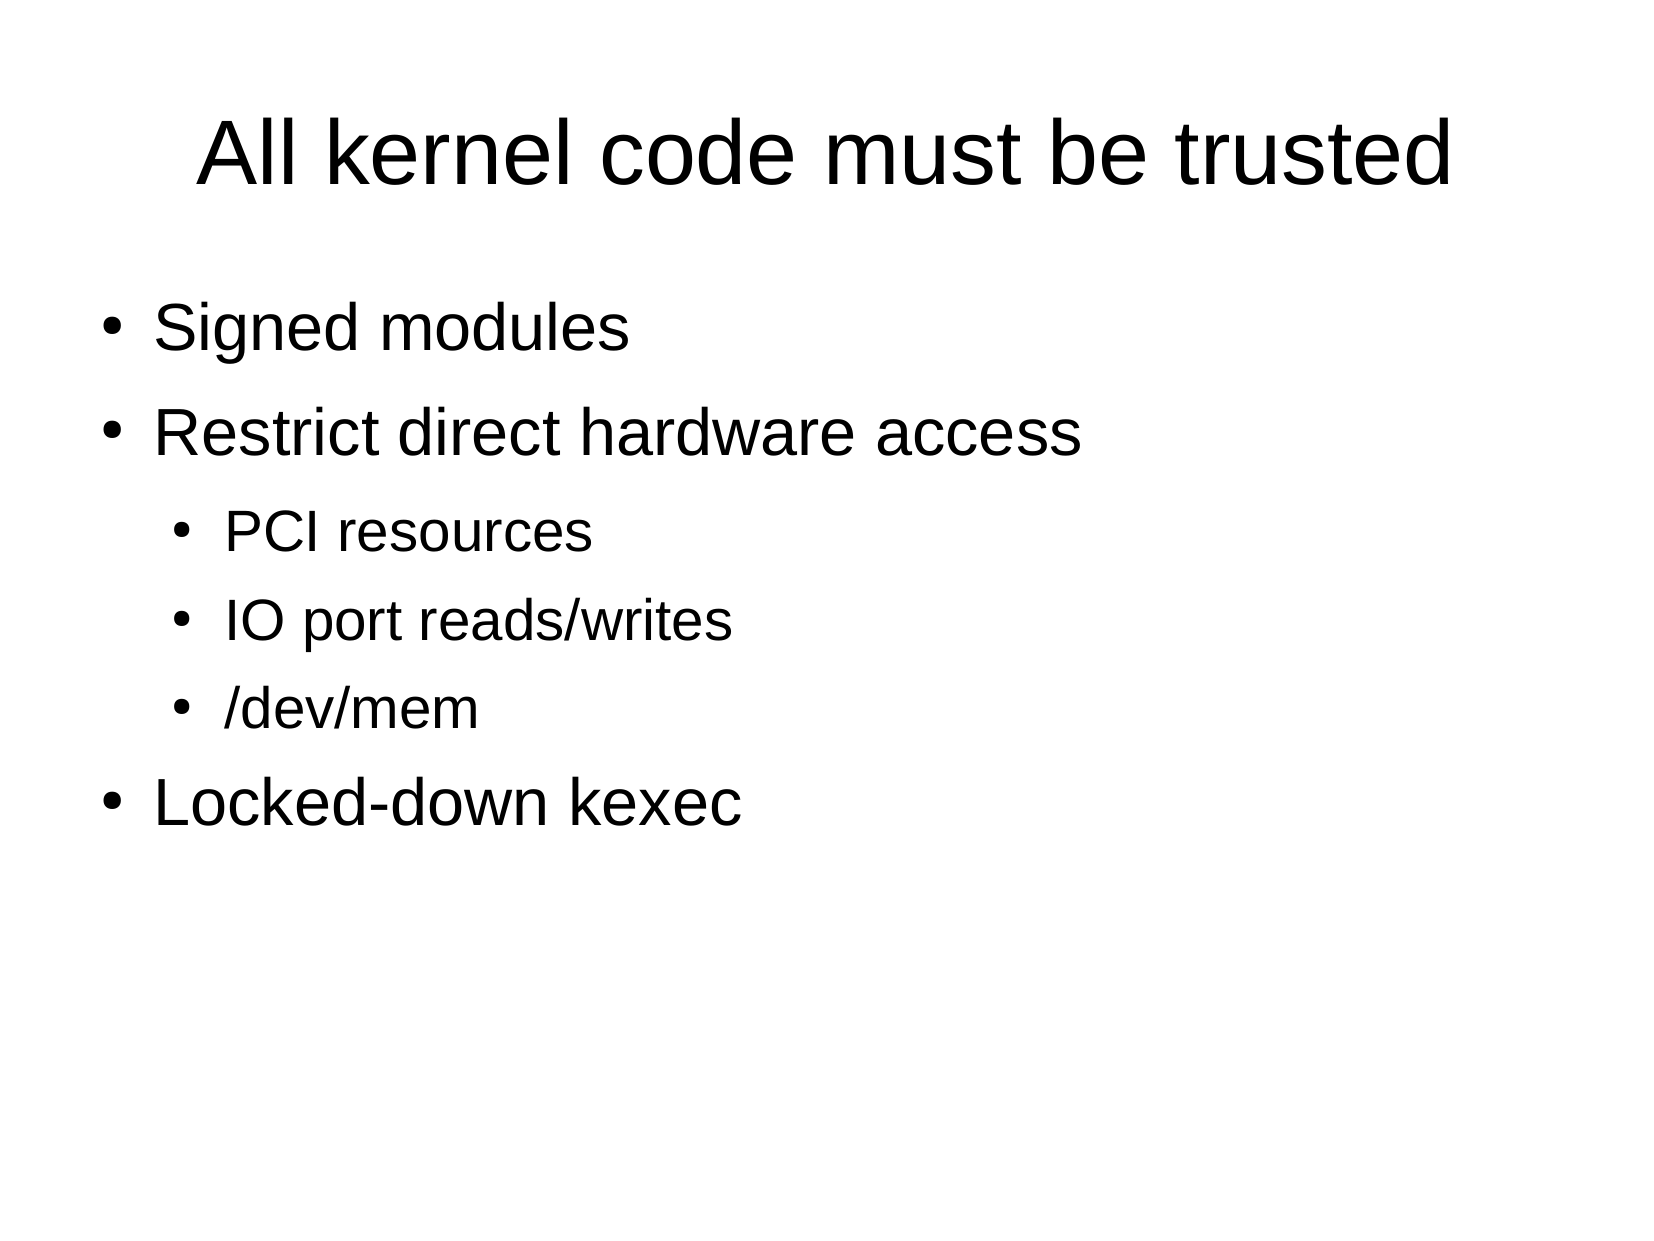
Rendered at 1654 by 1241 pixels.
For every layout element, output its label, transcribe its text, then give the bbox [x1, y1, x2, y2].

list Signed modules Restrict direct hardware access PCI resources IO port reads/writes /dev/mem Locked-down kexec [82, 290, 1571, 1109]
title All kernel code must be trusted [82, 49, 1571, 257]
